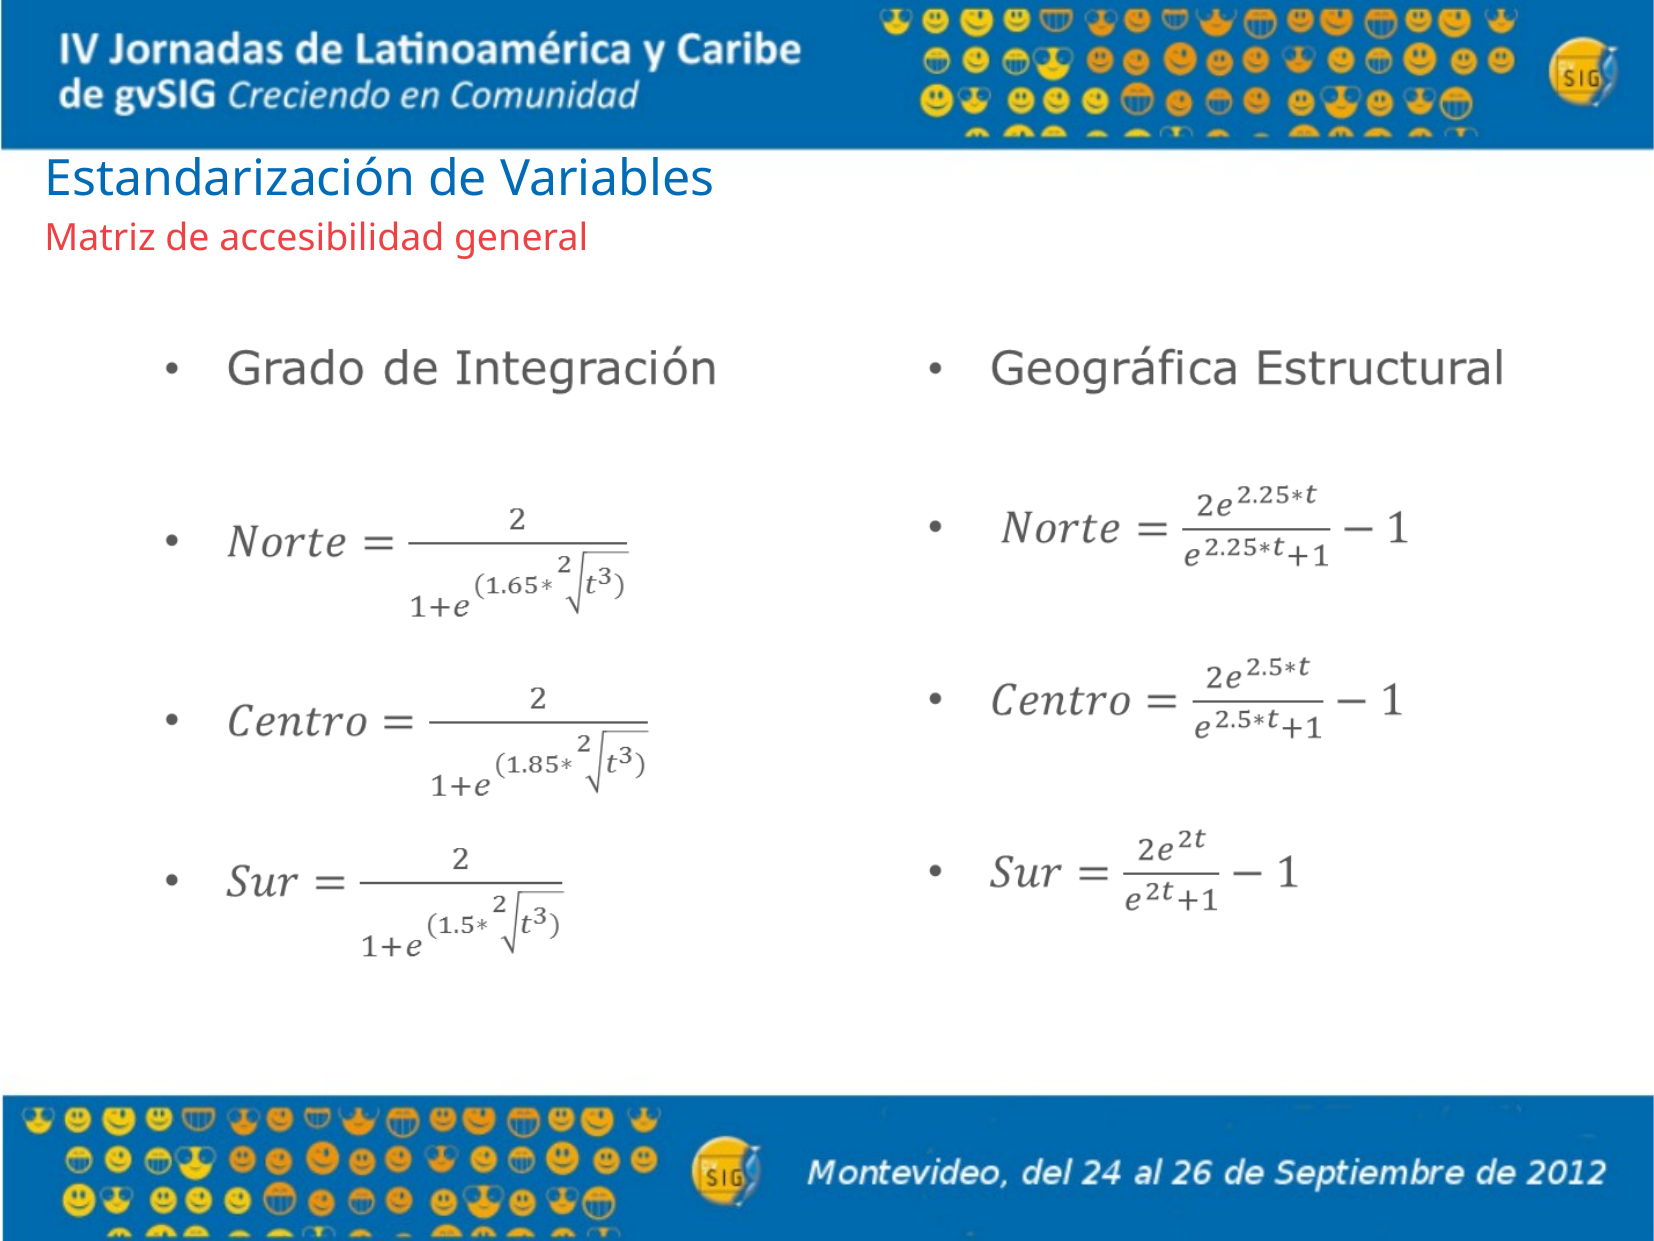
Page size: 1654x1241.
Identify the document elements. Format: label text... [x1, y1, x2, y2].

title Estandarización de Variables Matriz de accesibilidad general [29, 107, 1369, 296]
picture [0, 0, 1654, 1241]
